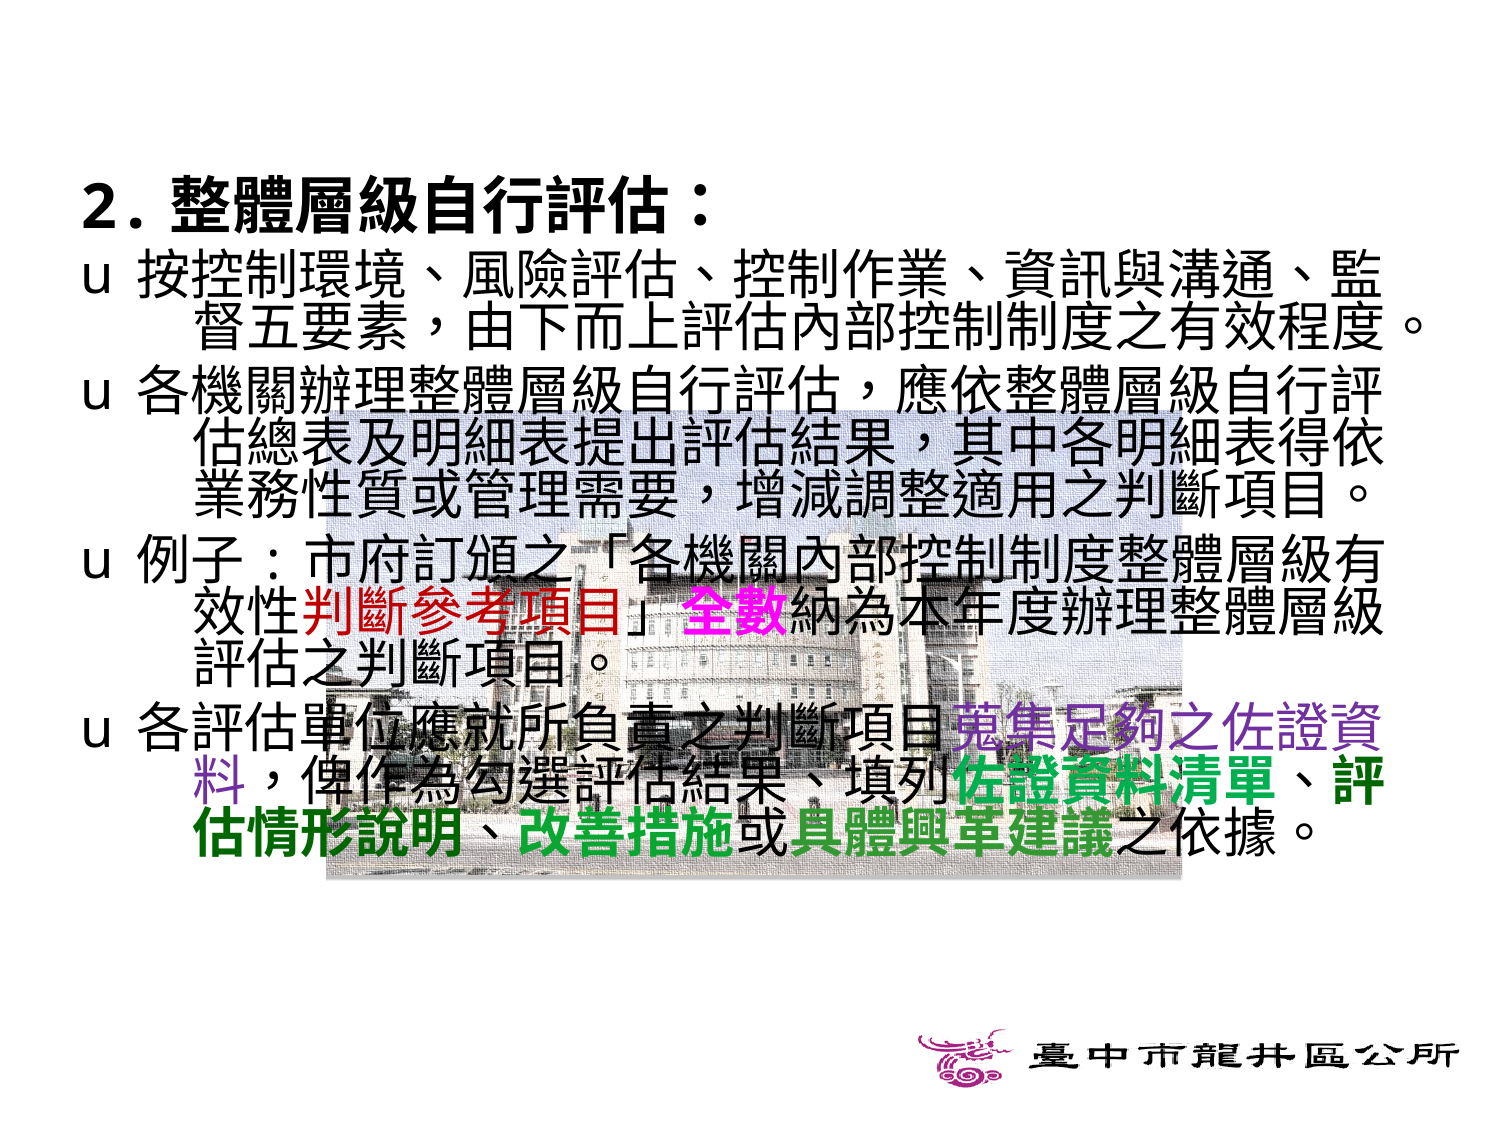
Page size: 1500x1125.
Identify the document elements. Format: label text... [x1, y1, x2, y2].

list 2.整體層級自行評估： 按控制環境、風險評估、控制作業、資訊與溝通、監督五要素，由下而上評估內部控制制度之有效程度。 各機關辦理整體層級自行評估，應依整體層級自行評估總表及明細表提出評估結果，其中各明細表得依業務性質或管理需要，增減調整適用之判斷項目。 例子:市府訂頒之「各機關內部控制制度整體層級有效性判斷參考項目」全數納為本年度辦理整體層級評估之判斷項目。 各評估單位應就所負責之判斷項目蒐集足夠之佐證資料，俾作為勾選評估結果、填列佐證資料清單、評估情形說明、改善措施或具體興革建議之依據。 [64, 172, 1415, 916]
